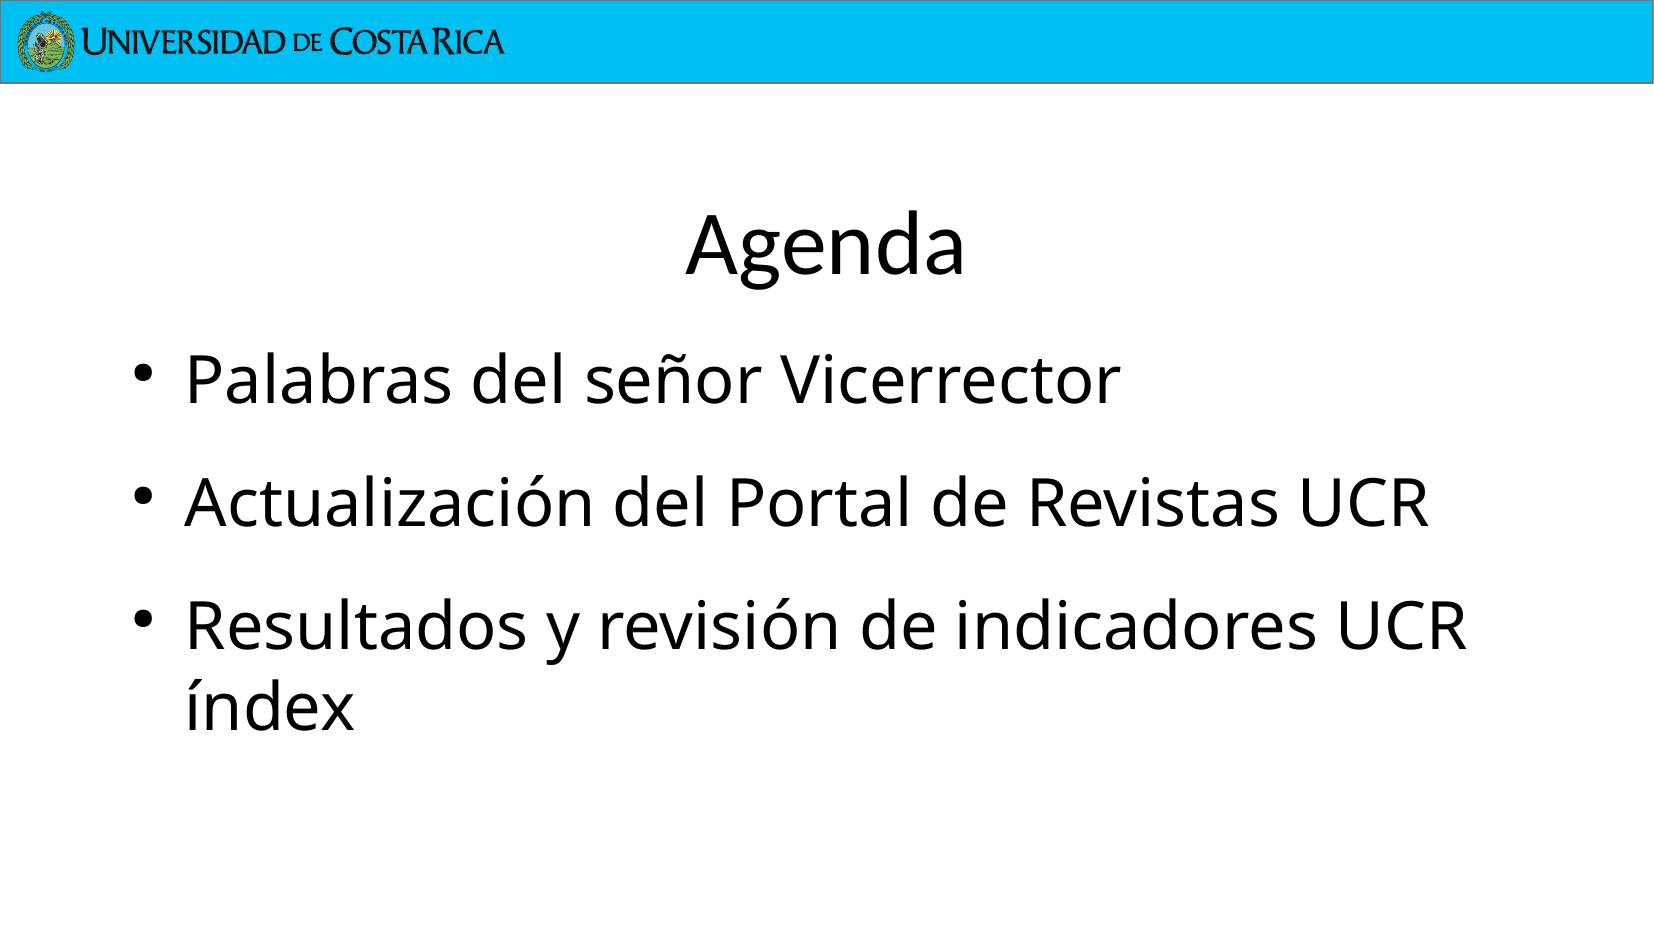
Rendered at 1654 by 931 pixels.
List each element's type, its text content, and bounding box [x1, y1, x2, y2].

title Agenda [113, 190, 1540, 247]
list Palabras del señor Vicerrector Actualización del Portal de Revistas UCR Resultados y revisión de indicadores UCR índex [113, 247, 1540, 838]
